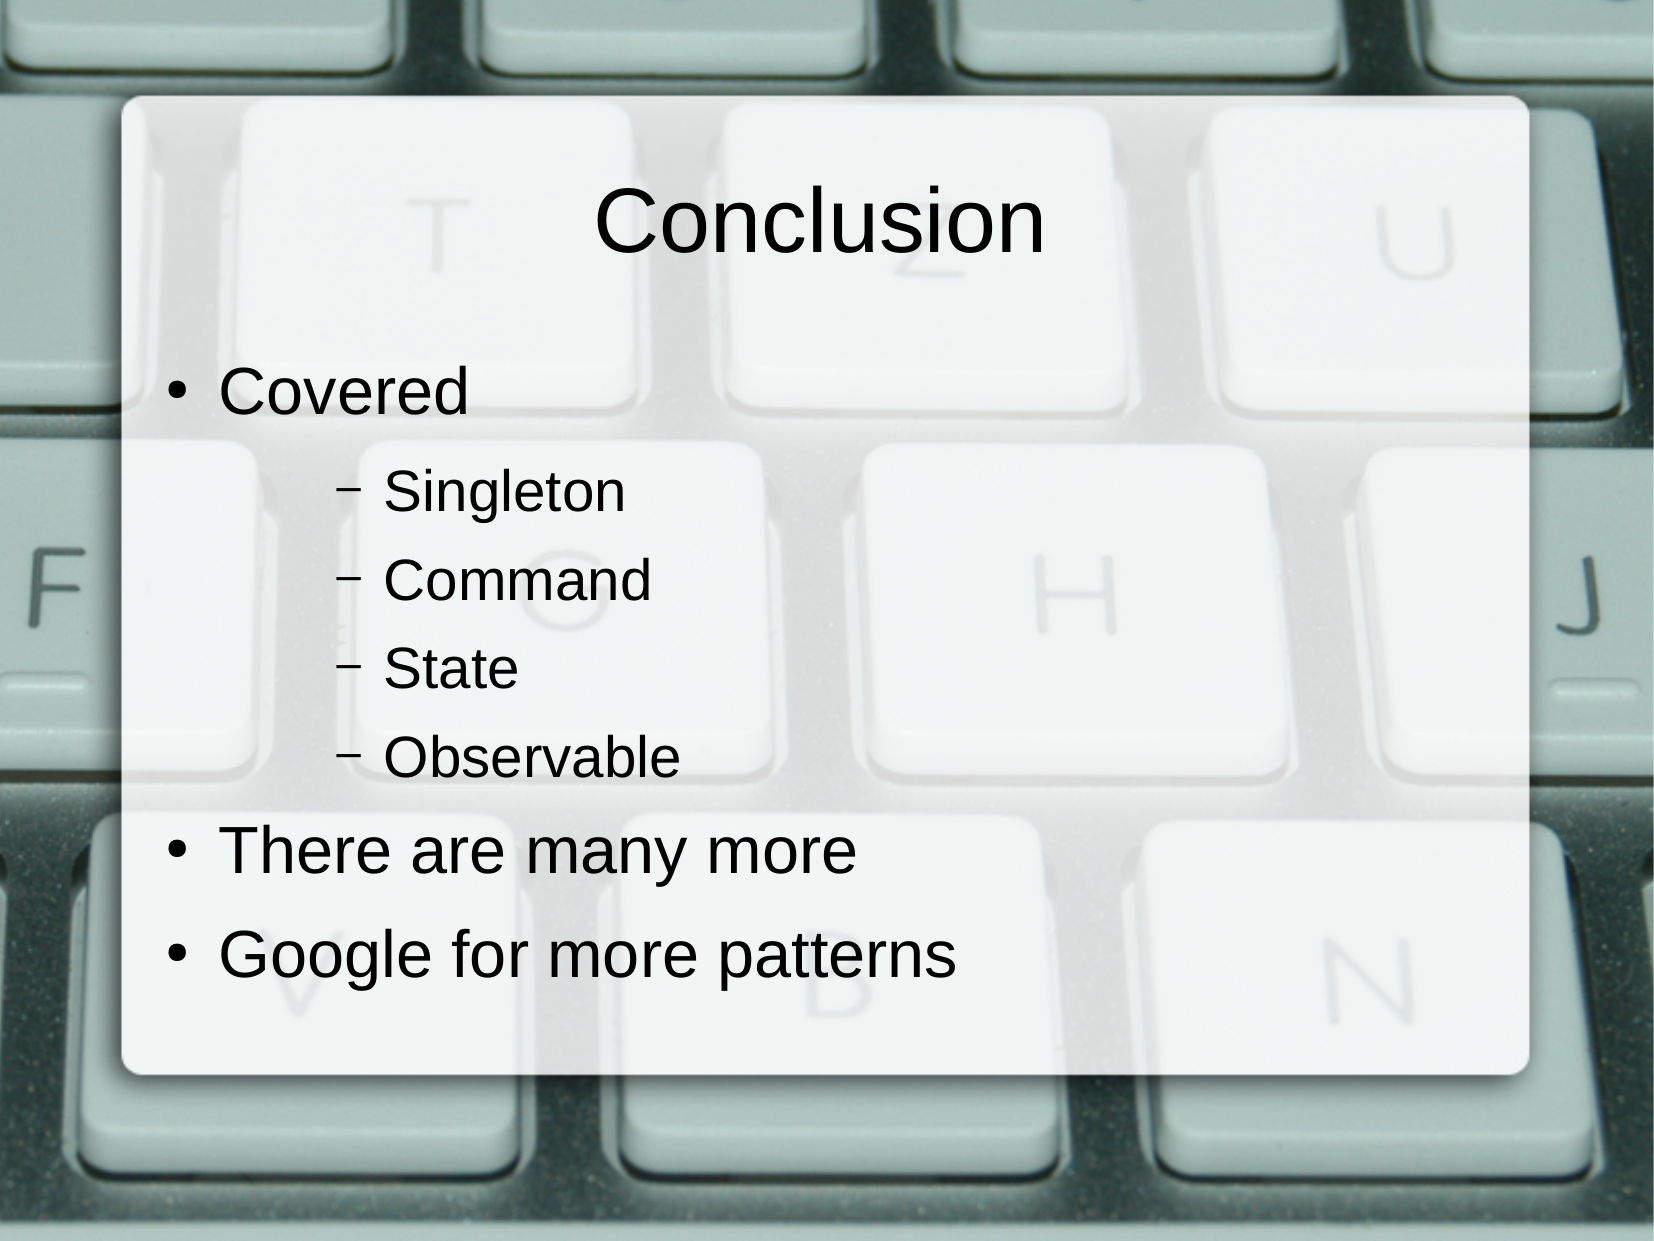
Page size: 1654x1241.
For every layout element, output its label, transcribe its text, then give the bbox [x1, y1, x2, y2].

title Conclusion [135, 125, 1506, 318]
list Covered Singleton Command State Observable There are many more Google for more patterns [147, 354, 1506, 1049]
picture [0, 0, 1654, 1241]
